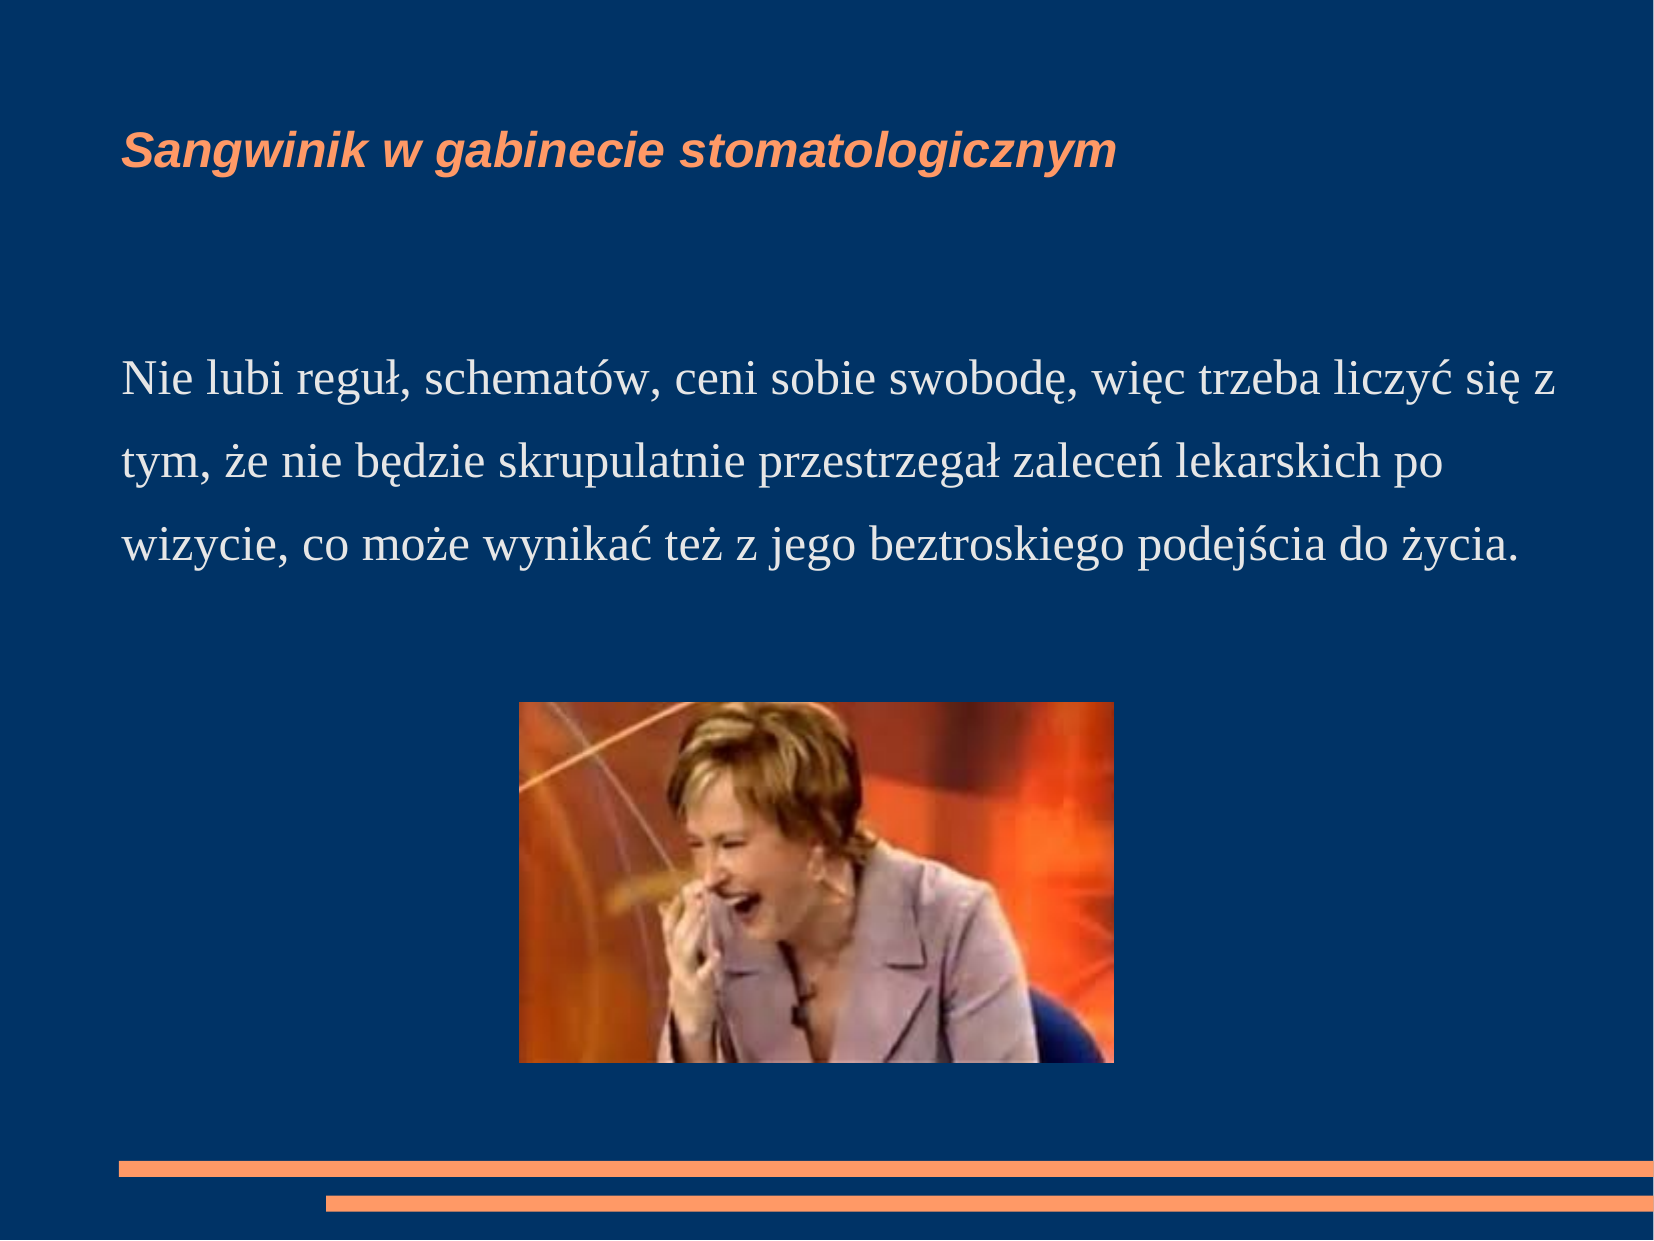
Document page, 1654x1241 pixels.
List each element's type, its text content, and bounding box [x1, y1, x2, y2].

list Nie lubi reguł, schematów, ceni sobie swobodę, więc trzeba liczyć się z tym, że nie będzie skrupulatnie przestrzegał zaleceń lekarskich po wizycie, co może wynikać też z jego beztroskiego podejścia do życia. [121, 322, 1561, 1132]
title Sangwinik w gabinecie stomatologicznym [121, 46, 1534, 254]
picture [519, 702, 1114, 1063]
